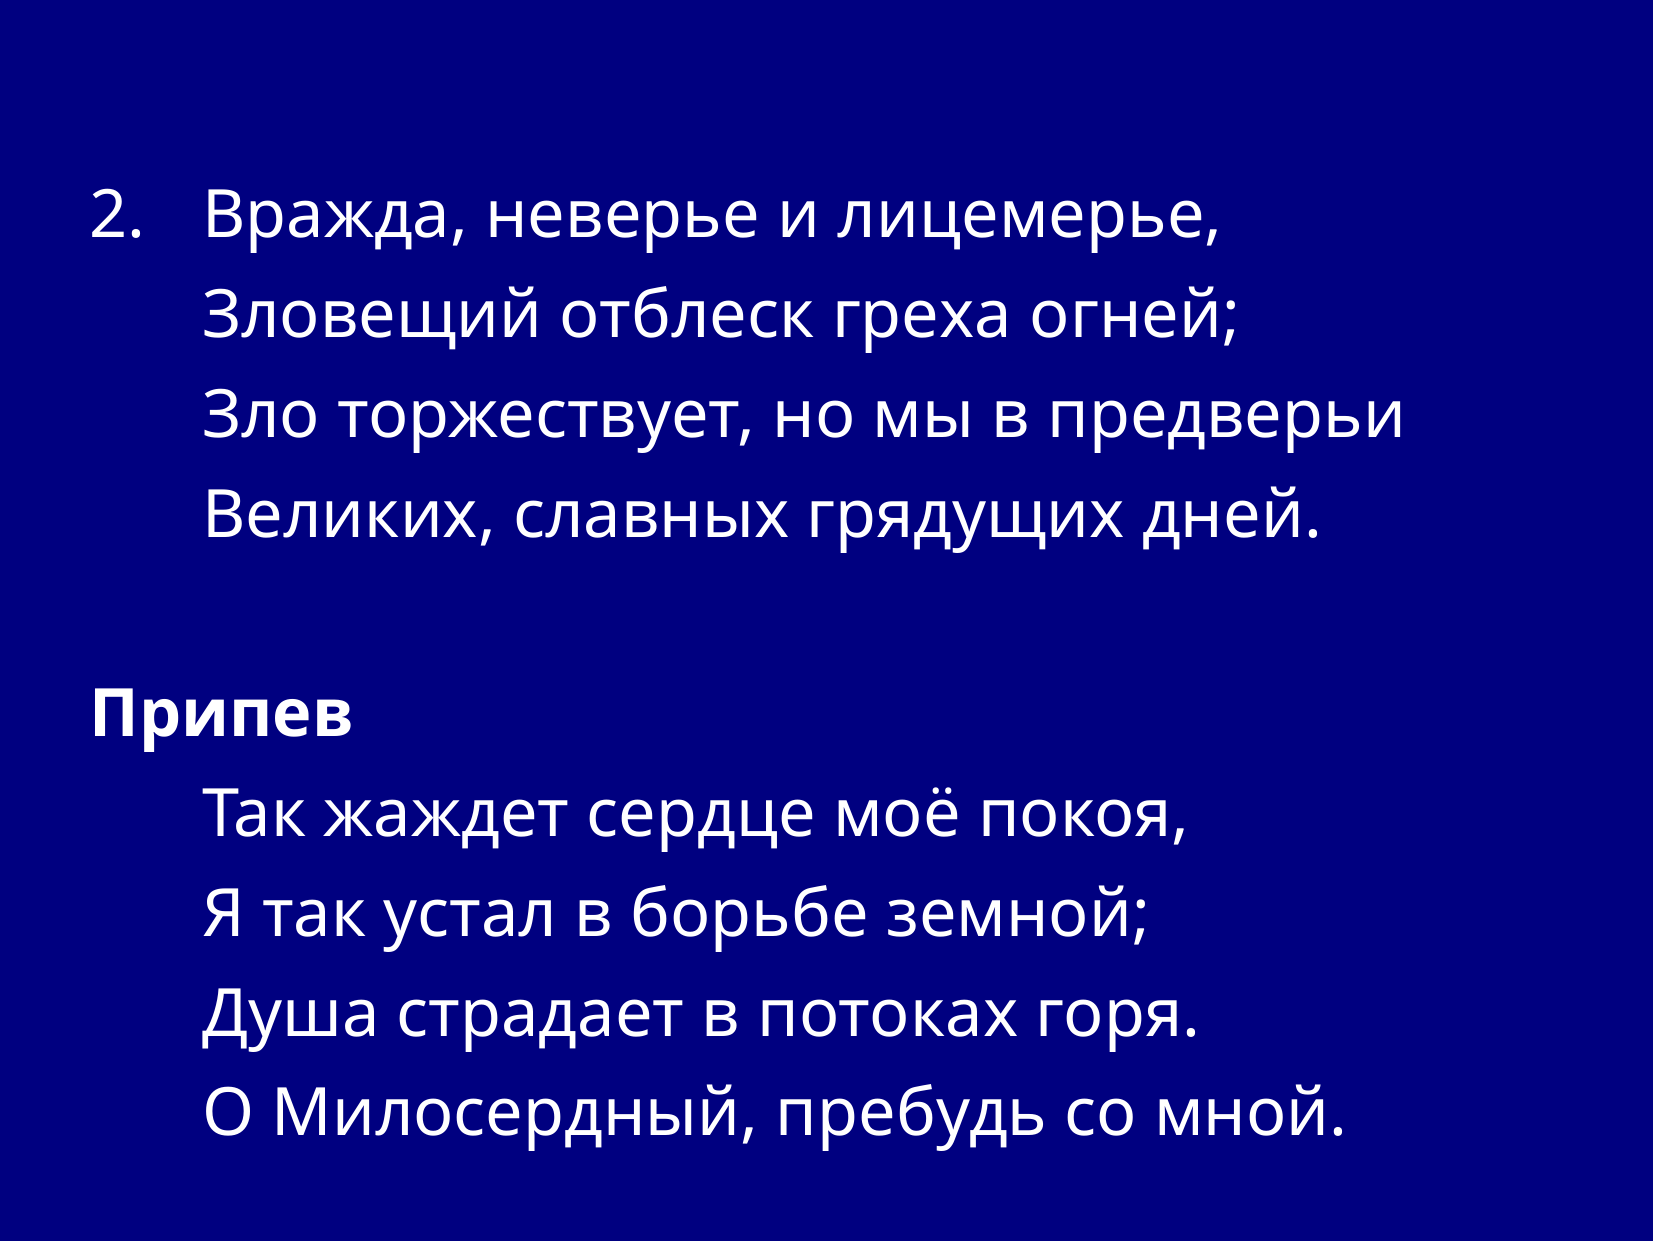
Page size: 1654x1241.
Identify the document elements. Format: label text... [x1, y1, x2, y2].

text_box 2. Вражда, неверье и лицемерье, Зловещий отблеск греха огней; Зло торжествует, но мы в предверьи Великих, славных грядущих дней. Припев Так жаждет сердце моё покоя, Я так устал в борьбе земной; Душа страдает в потоках горя. О Милосердный, пребудь со мной. [75, 150, 1576, 1163]
